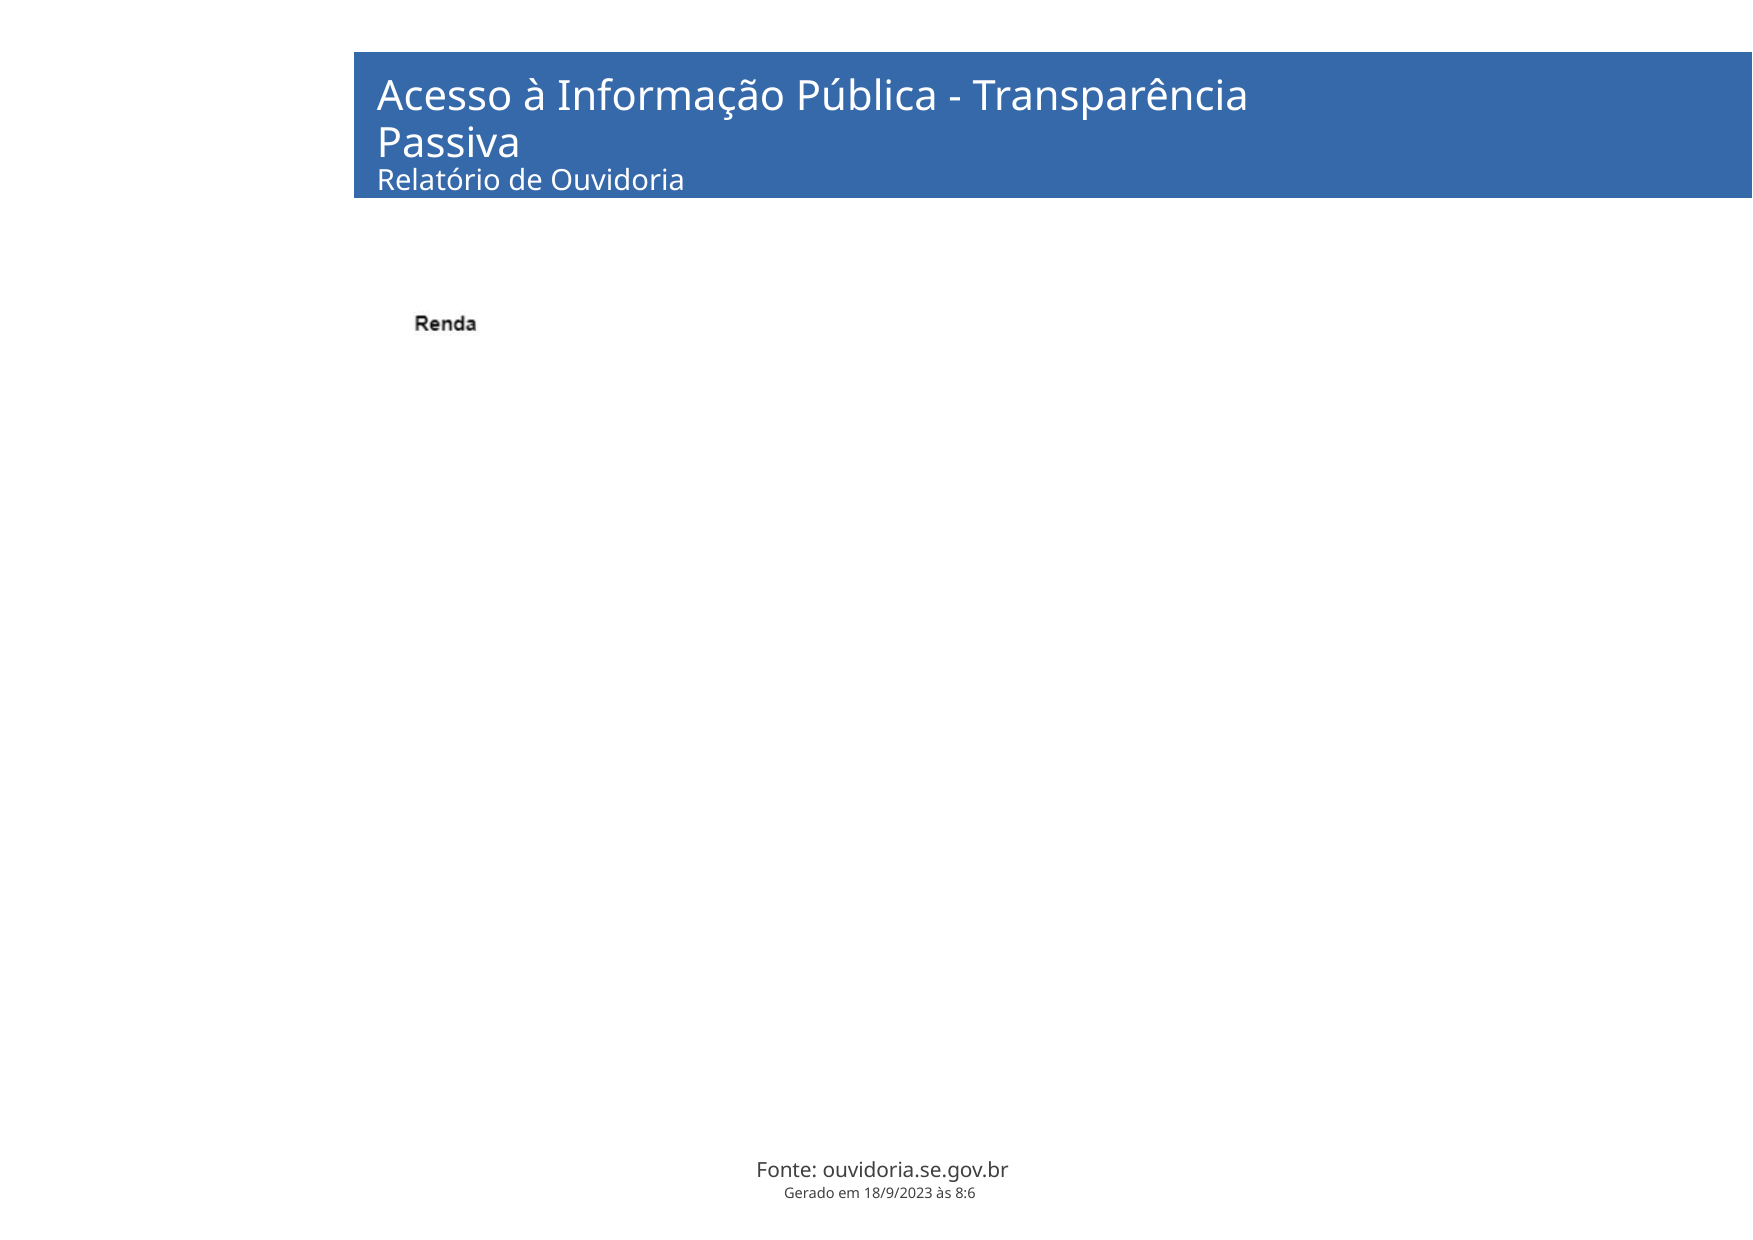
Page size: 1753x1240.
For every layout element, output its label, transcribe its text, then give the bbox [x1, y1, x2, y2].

text_box Acesso à Informação Pública - Transparência Passiva Relatório de Ouvidoria EMSETUR - Agosto a Agosto de 2023 [376, 72, 1403, 228]
text_box Fonte: ouvidoria.se.gov.br [756, 1158, 1023, 1182]
text_box [155, 211, 1599, 1028]
text_box [354, 52, 1752, 198]
text_box Gerado em 18/9/2023 às 8:6 [784, 1184, 995, 1202]
